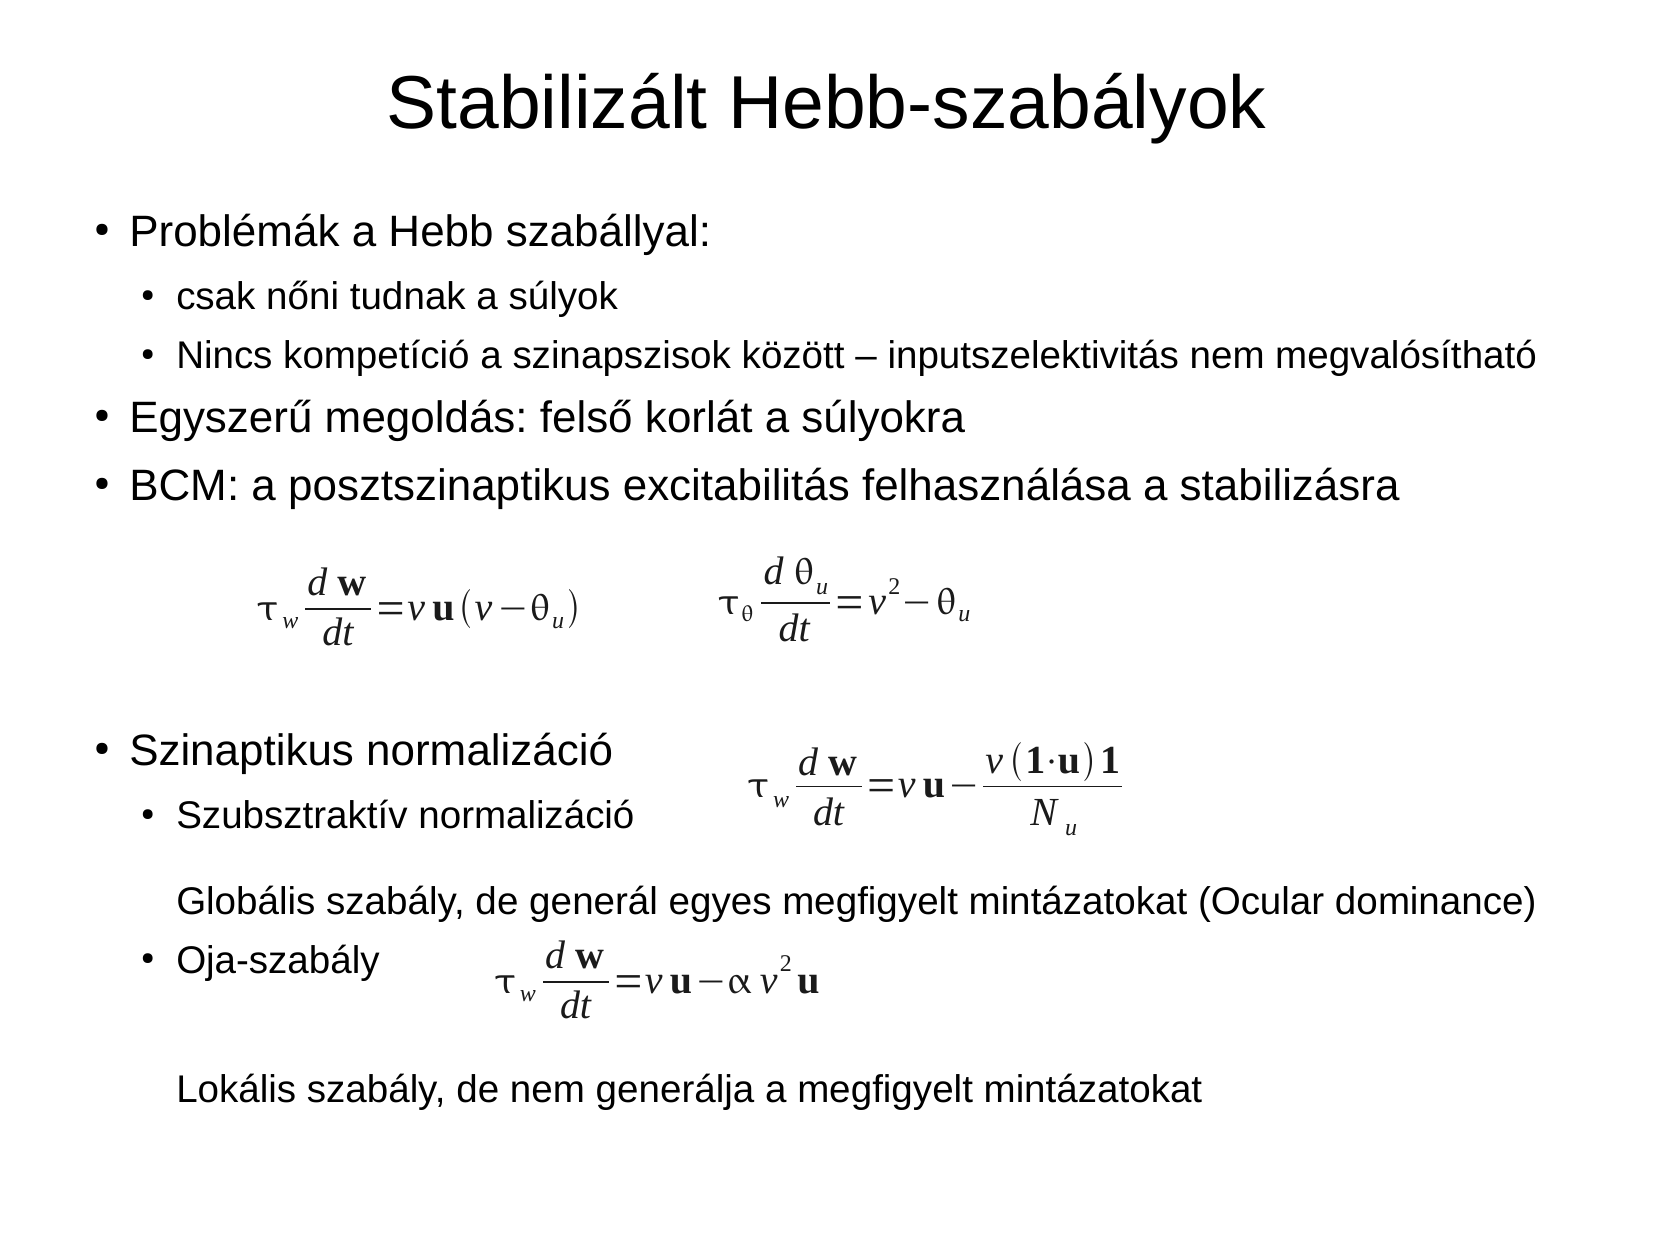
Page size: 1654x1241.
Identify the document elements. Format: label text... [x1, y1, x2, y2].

title Stabilizált Hebb-szabályok [82, 56, 1571, 148]
chart [708, 549, 979, 650]
list Problémák a Hebb szabállyal: csak nőni tudnak a súlyok Nincs kompetíció a szinapszisok között – inputszelektivitás nem megvalósítható Egyszerű megoldás: felső korlát a súlyokra BCM: a posztszinaptikus excitabilitás felhasználása a stabilizásra Szinaptikus normalizáció Szubsztraktív normalizáció Globális szabály, de generál egyes megfigyelt mintázatokat (Ocular dominance) Oja-szabály Lokális szabály, de nem generálja a megfigyelt mintázatokat [82, 206, 1571, 1182]
chart [738, 738, 1133, 840]
chart [485, 934, 829, 1029]
chart [247, 561, 590, 656]
